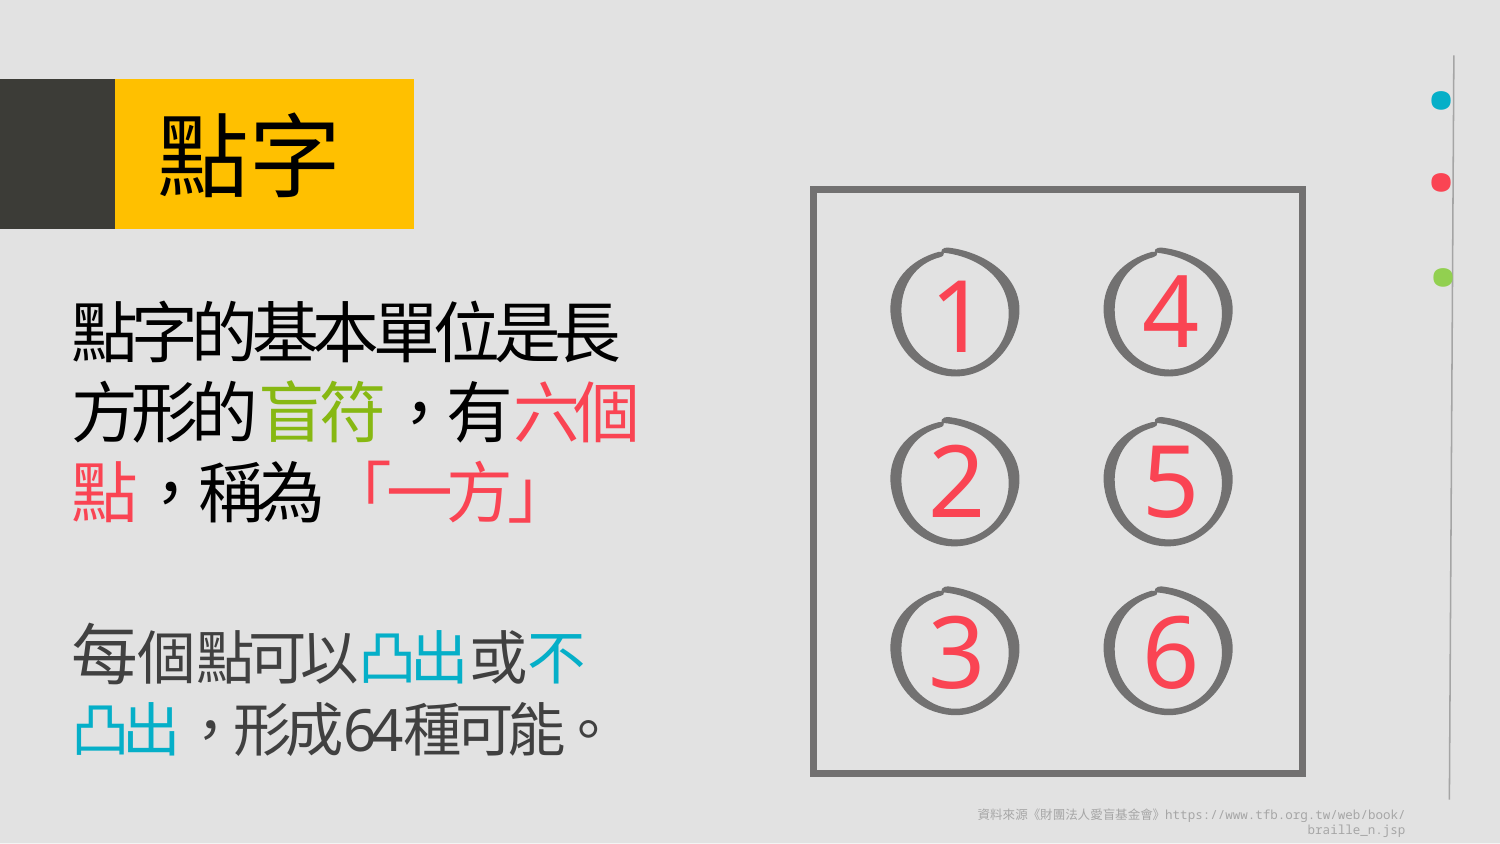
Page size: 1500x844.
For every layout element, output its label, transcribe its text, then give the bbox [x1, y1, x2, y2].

text_box 5 [1128, 410, 1189, 547]
text_box 1 [915, 244, 976, 382]
text_box [0, 79, 414, 229]
picture [809, 185, 1308, 778]
text_box 點字的基本單位是長方形的盲符，有六個 點，稱為「一方」 [56, 283, 691, 542]
text_box 資料來源《財團法人愛盲基金會》https://www.tfb.org.tw/web/book/braille_n.jsp [962, 799, 1471, 831]
text_box 每個 點可以凸出或不凸出，形成64種可能。 [56, 605, 626, 841]
text_box 點字 [142, 91, 491, 218]
text_box 3 [914, 580, 975, 718]
text_box 4 [1128, 239, 1189, 377]
text_box 2 [914, 410, 975, 547]
text_box 6 [1128, 580, 1189, 718]
